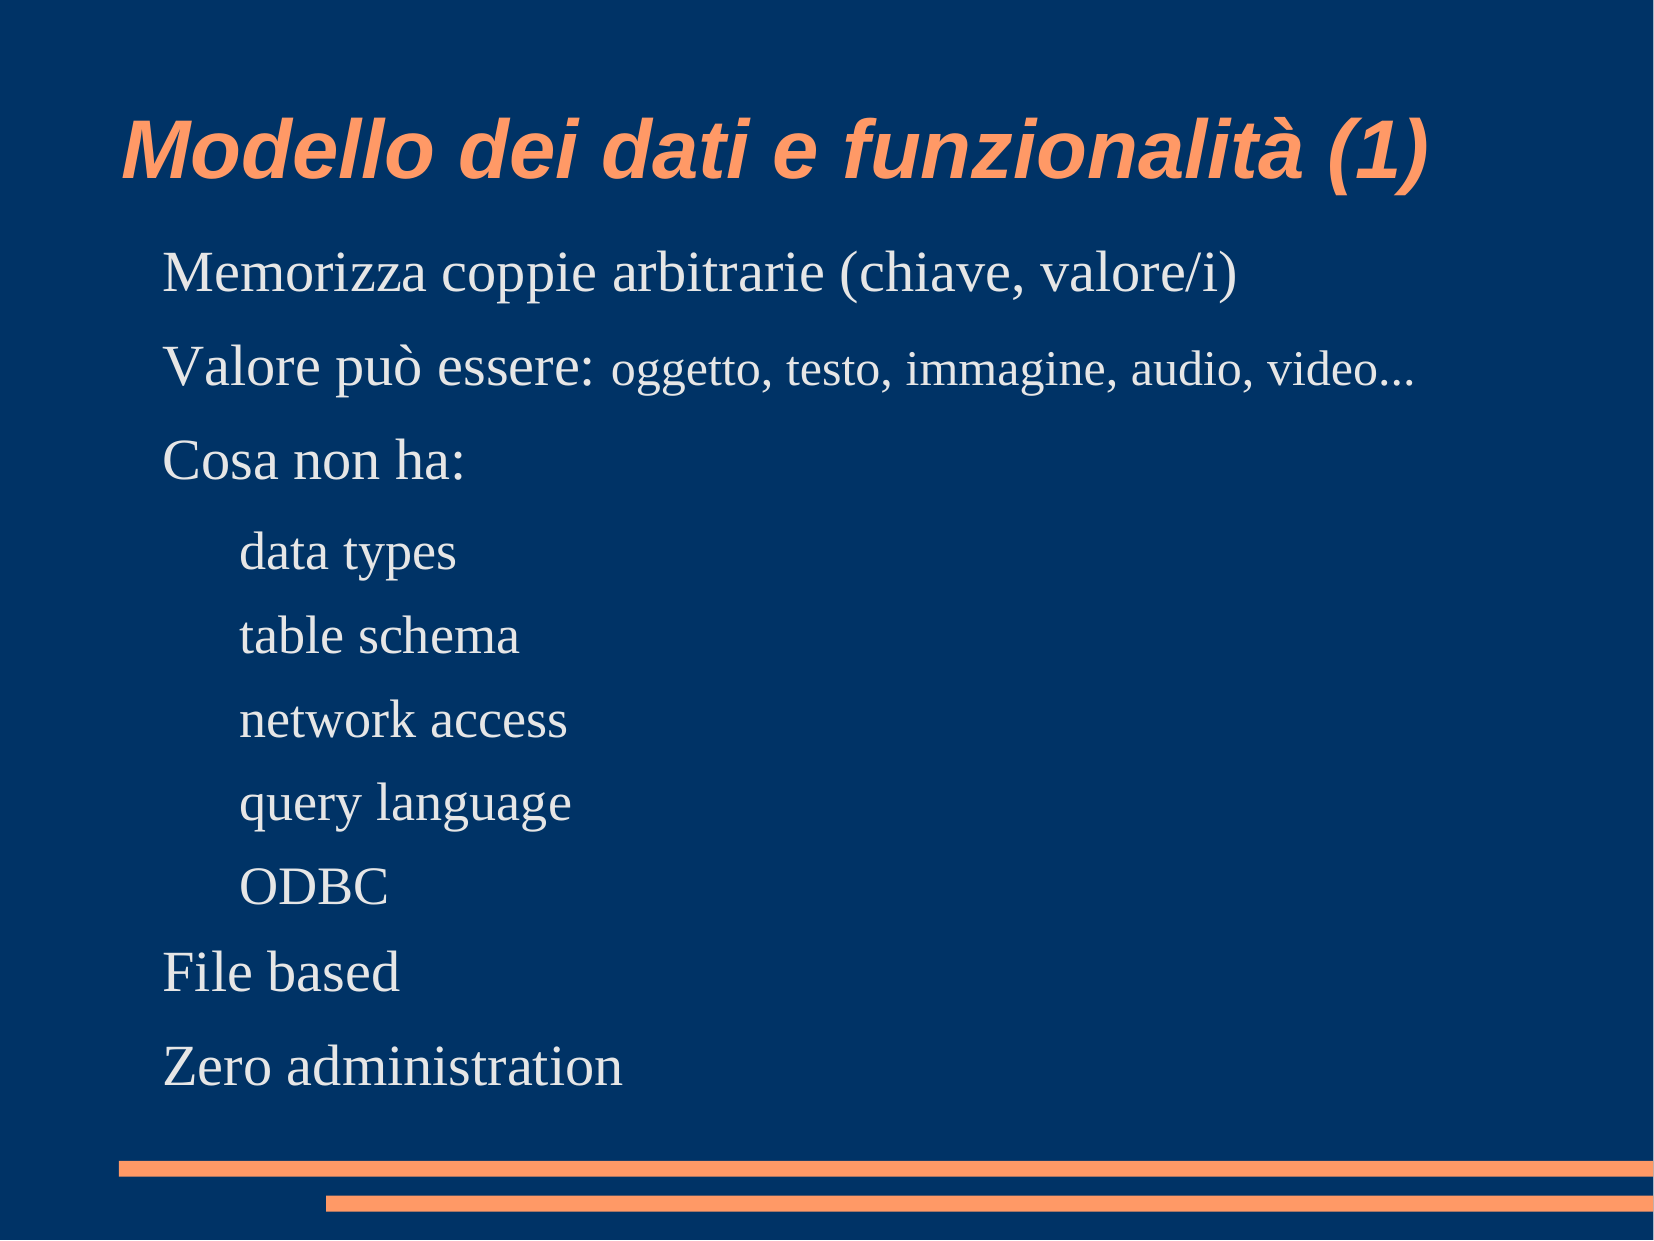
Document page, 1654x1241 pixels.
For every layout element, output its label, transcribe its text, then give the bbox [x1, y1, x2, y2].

title Modello dei dati e funzionalità (1) [121, 46, 1534, 254]
list Memorizza coppie arbitrarie (chiave, valore/i) Valore può essere: oggetto, testo, immagine, audio, video... Cosa non ha: data types table schema network access query language ODBC File based Zero administration [144, 239, 1536, 1123]
